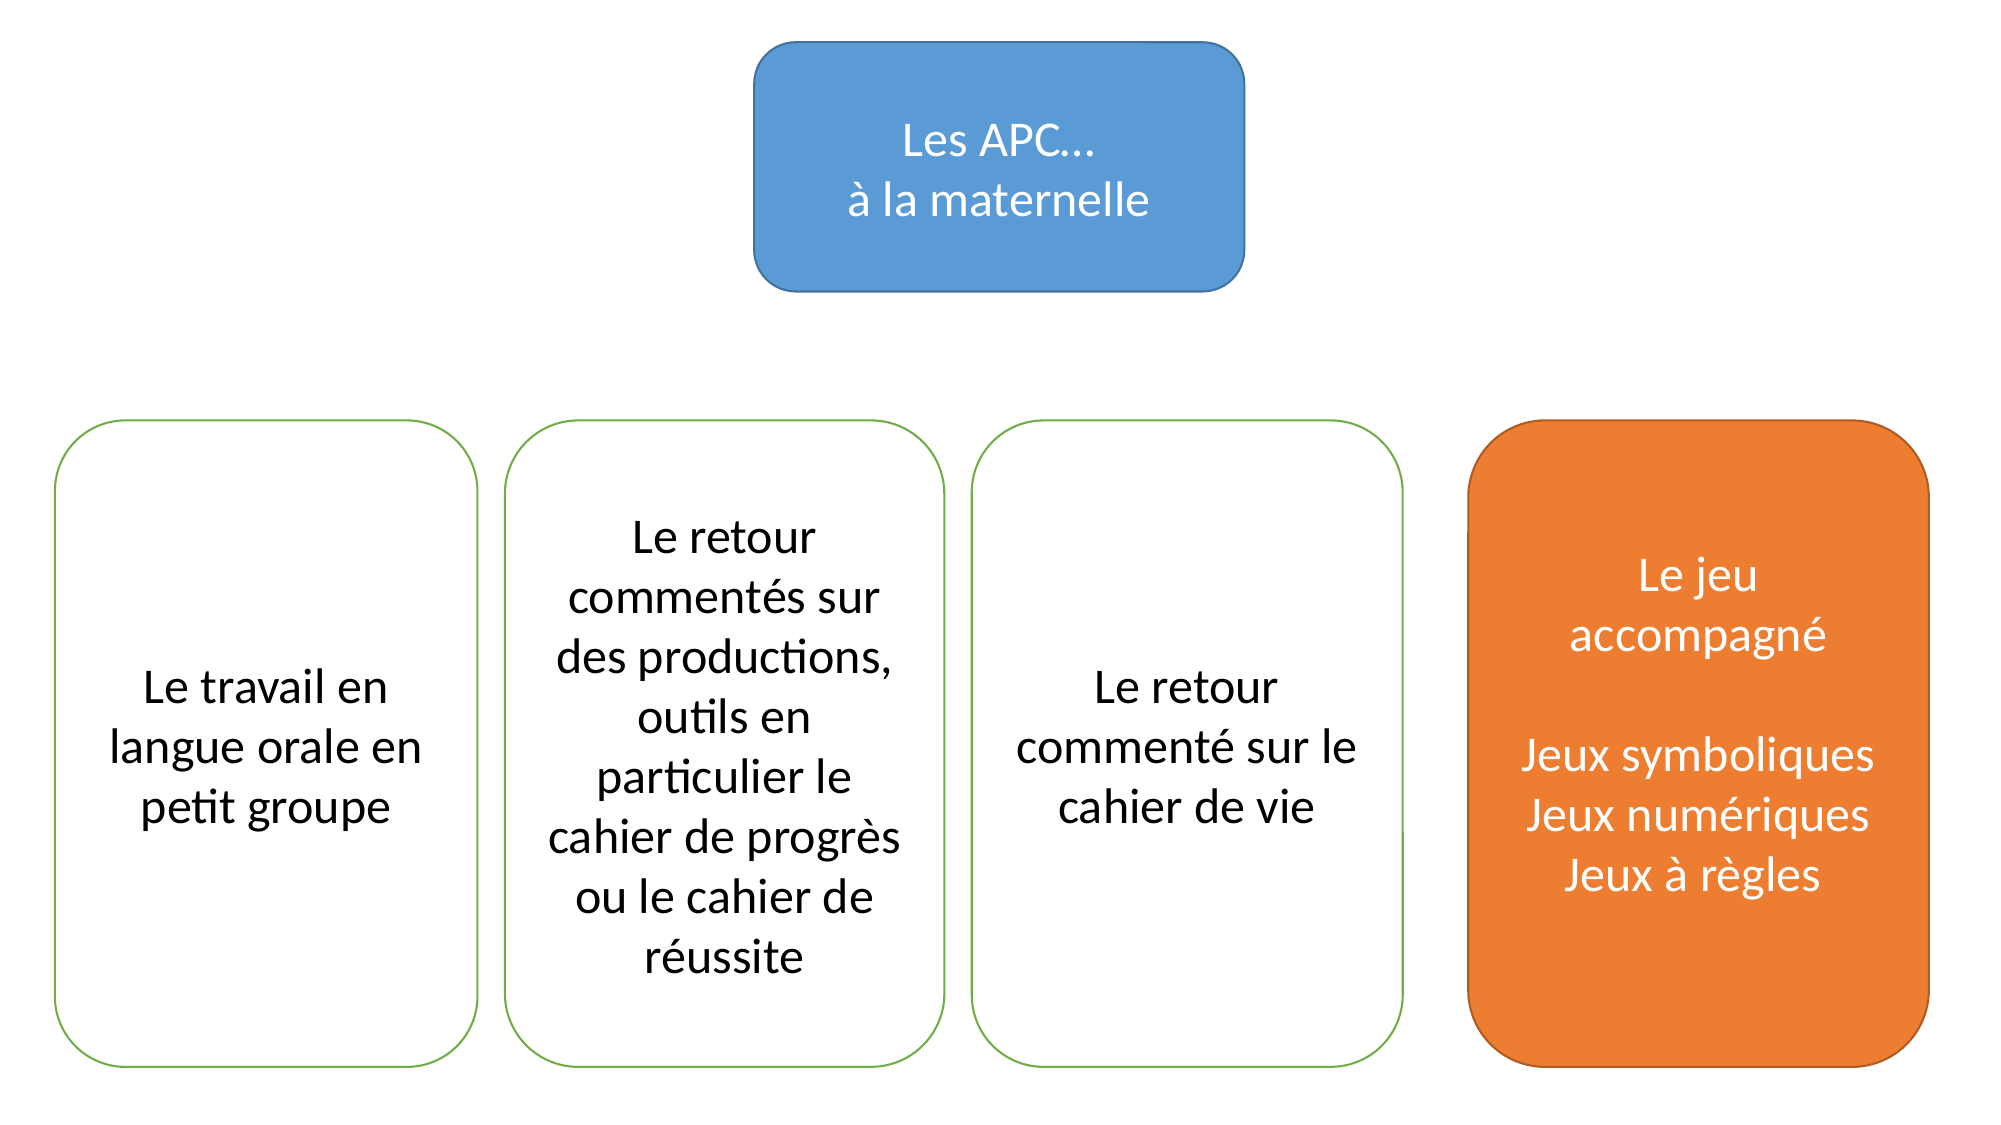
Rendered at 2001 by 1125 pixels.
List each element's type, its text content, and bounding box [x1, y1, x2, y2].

text_box Le jeu accompagné Jeux symboliques Jeux numériques Jeux à règles [1468, 420, 1929, 1067]
text_box Les APC… à la maternelle [754, 42, 1245, 292]
text_box Le retour commenté sur le cahier de vie [971, 420, 1403, 1067]
text_box Le travail en langue orale en petit groupe [54, 420, 478, 1067]
text_box Le retour commentés sur des productions, outils en particulier le cahier de progrès ou le cahier de réussite [504, 420, 945, 1067]
